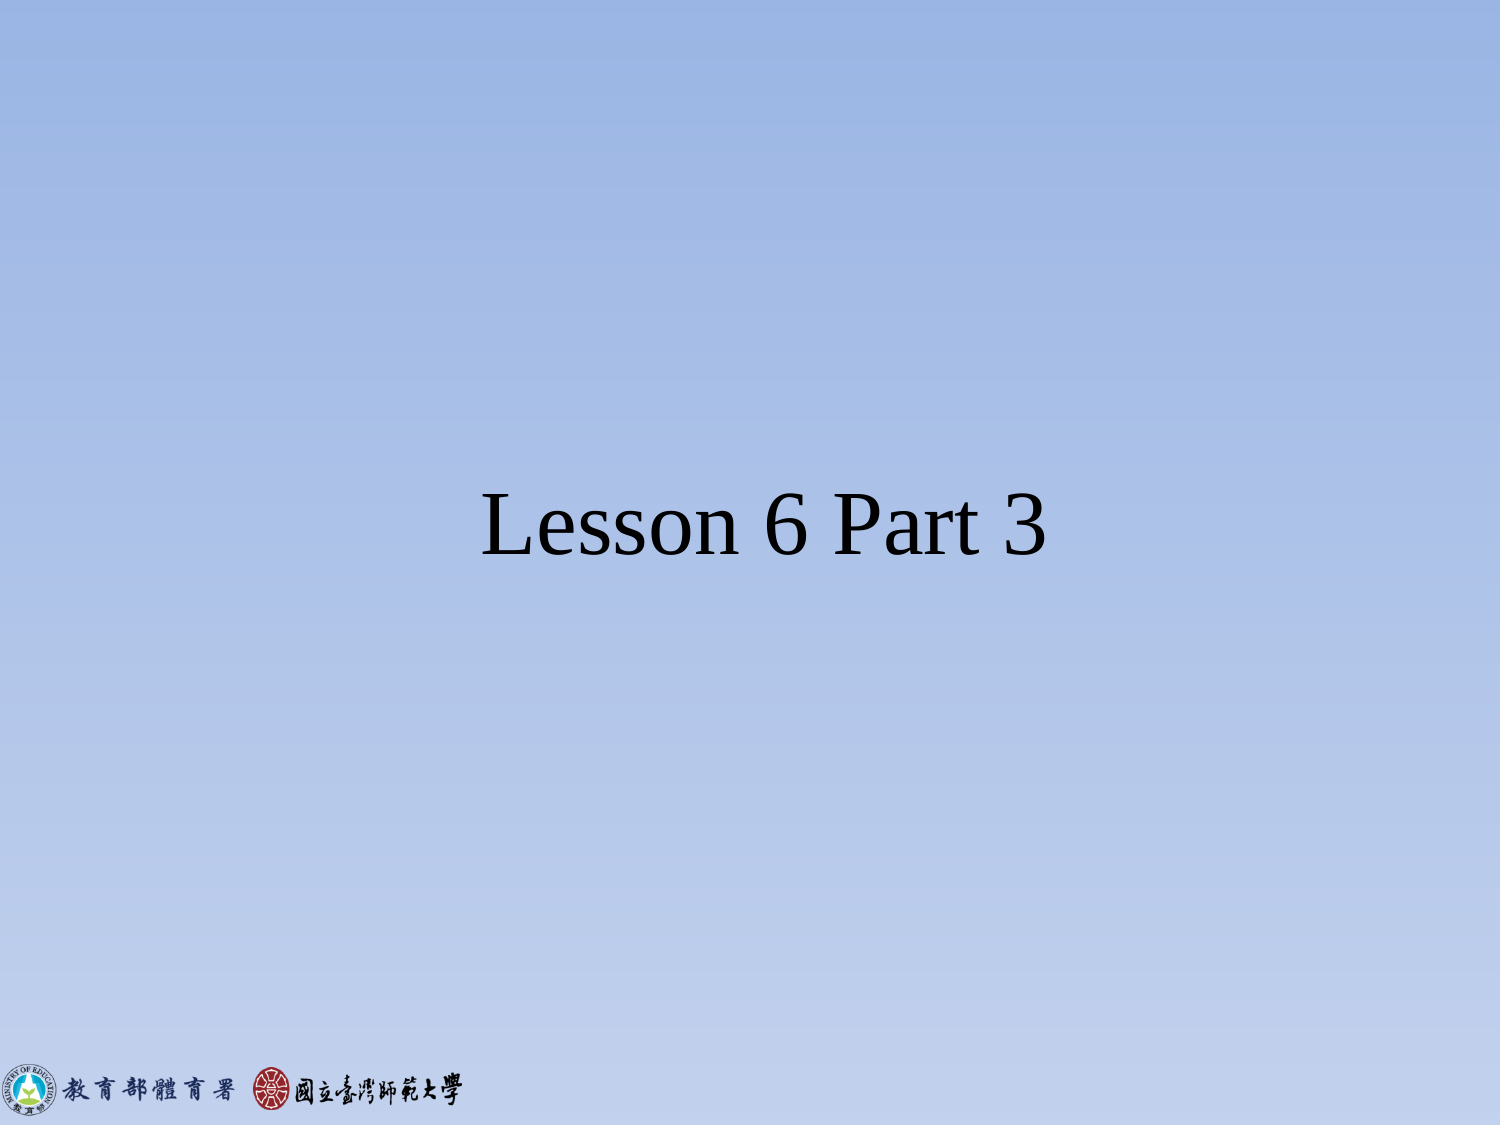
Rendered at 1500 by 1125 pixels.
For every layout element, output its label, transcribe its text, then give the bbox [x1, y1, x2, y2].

text_box Lesson 6 Part 3 [127, 397, 1403, 639]
